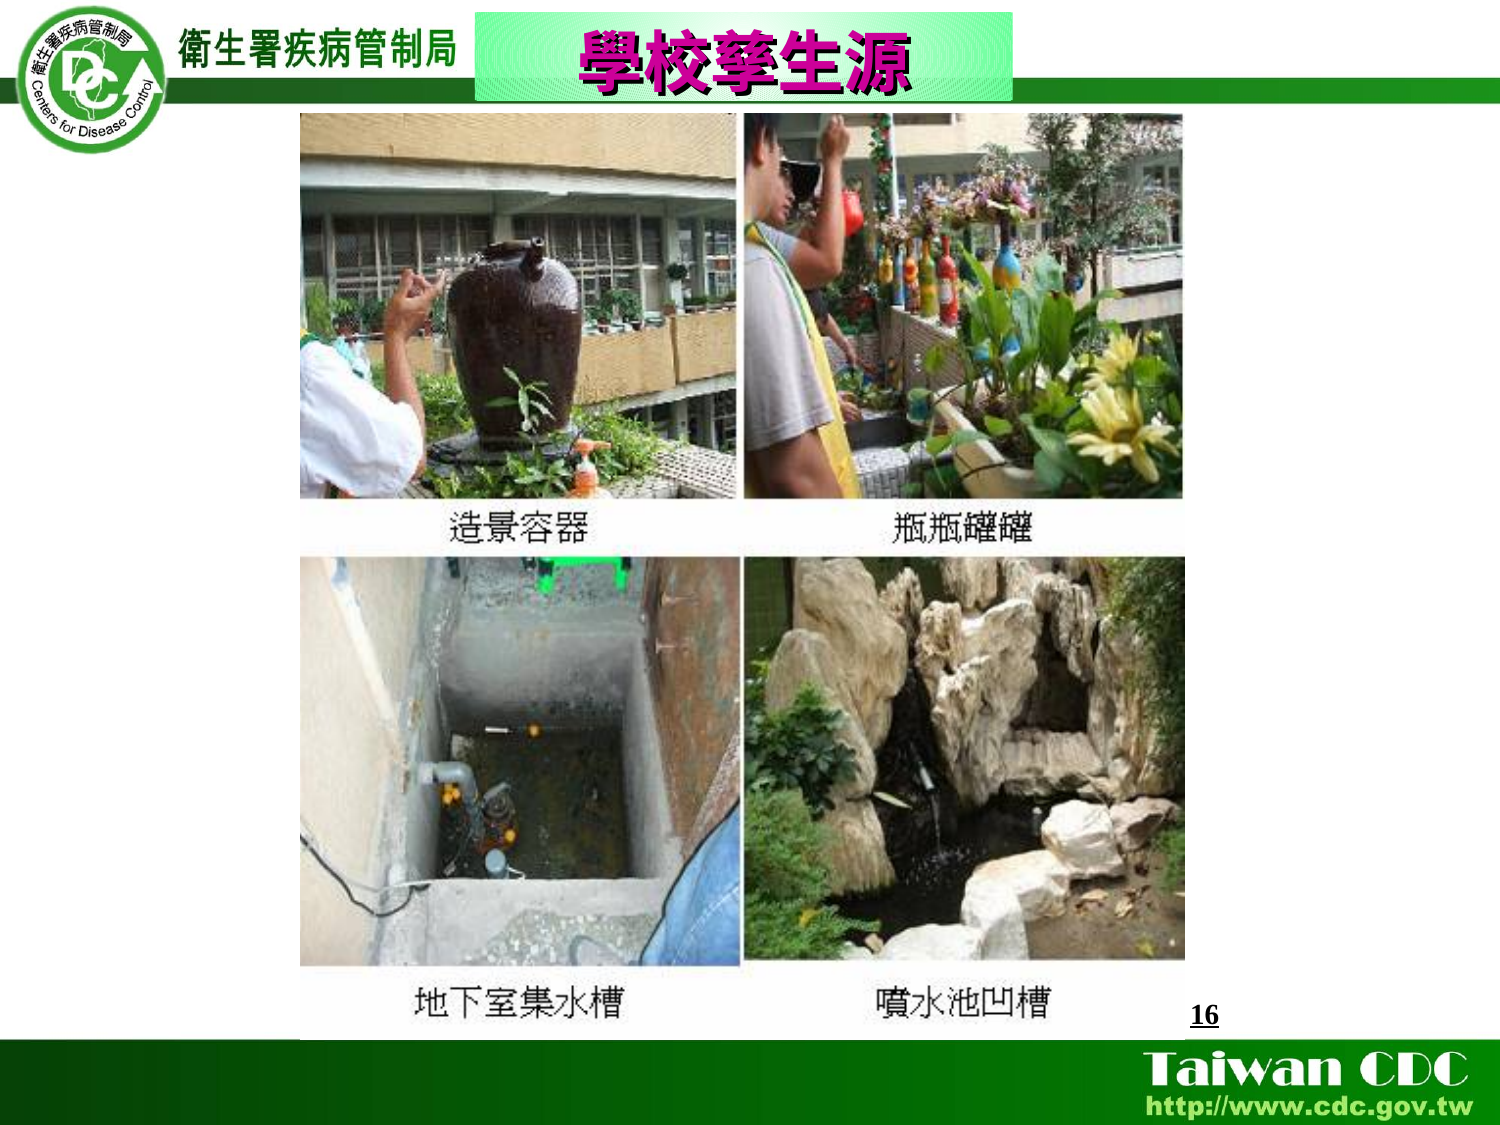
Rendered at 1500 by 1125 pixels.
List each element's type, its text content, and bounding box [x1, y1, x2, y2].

text_box [1175, 987, 1488, 1063]
text_box 學校孳生源 [475, 13, 1013, 100]
picture [300, 113, 1185, 1040]
